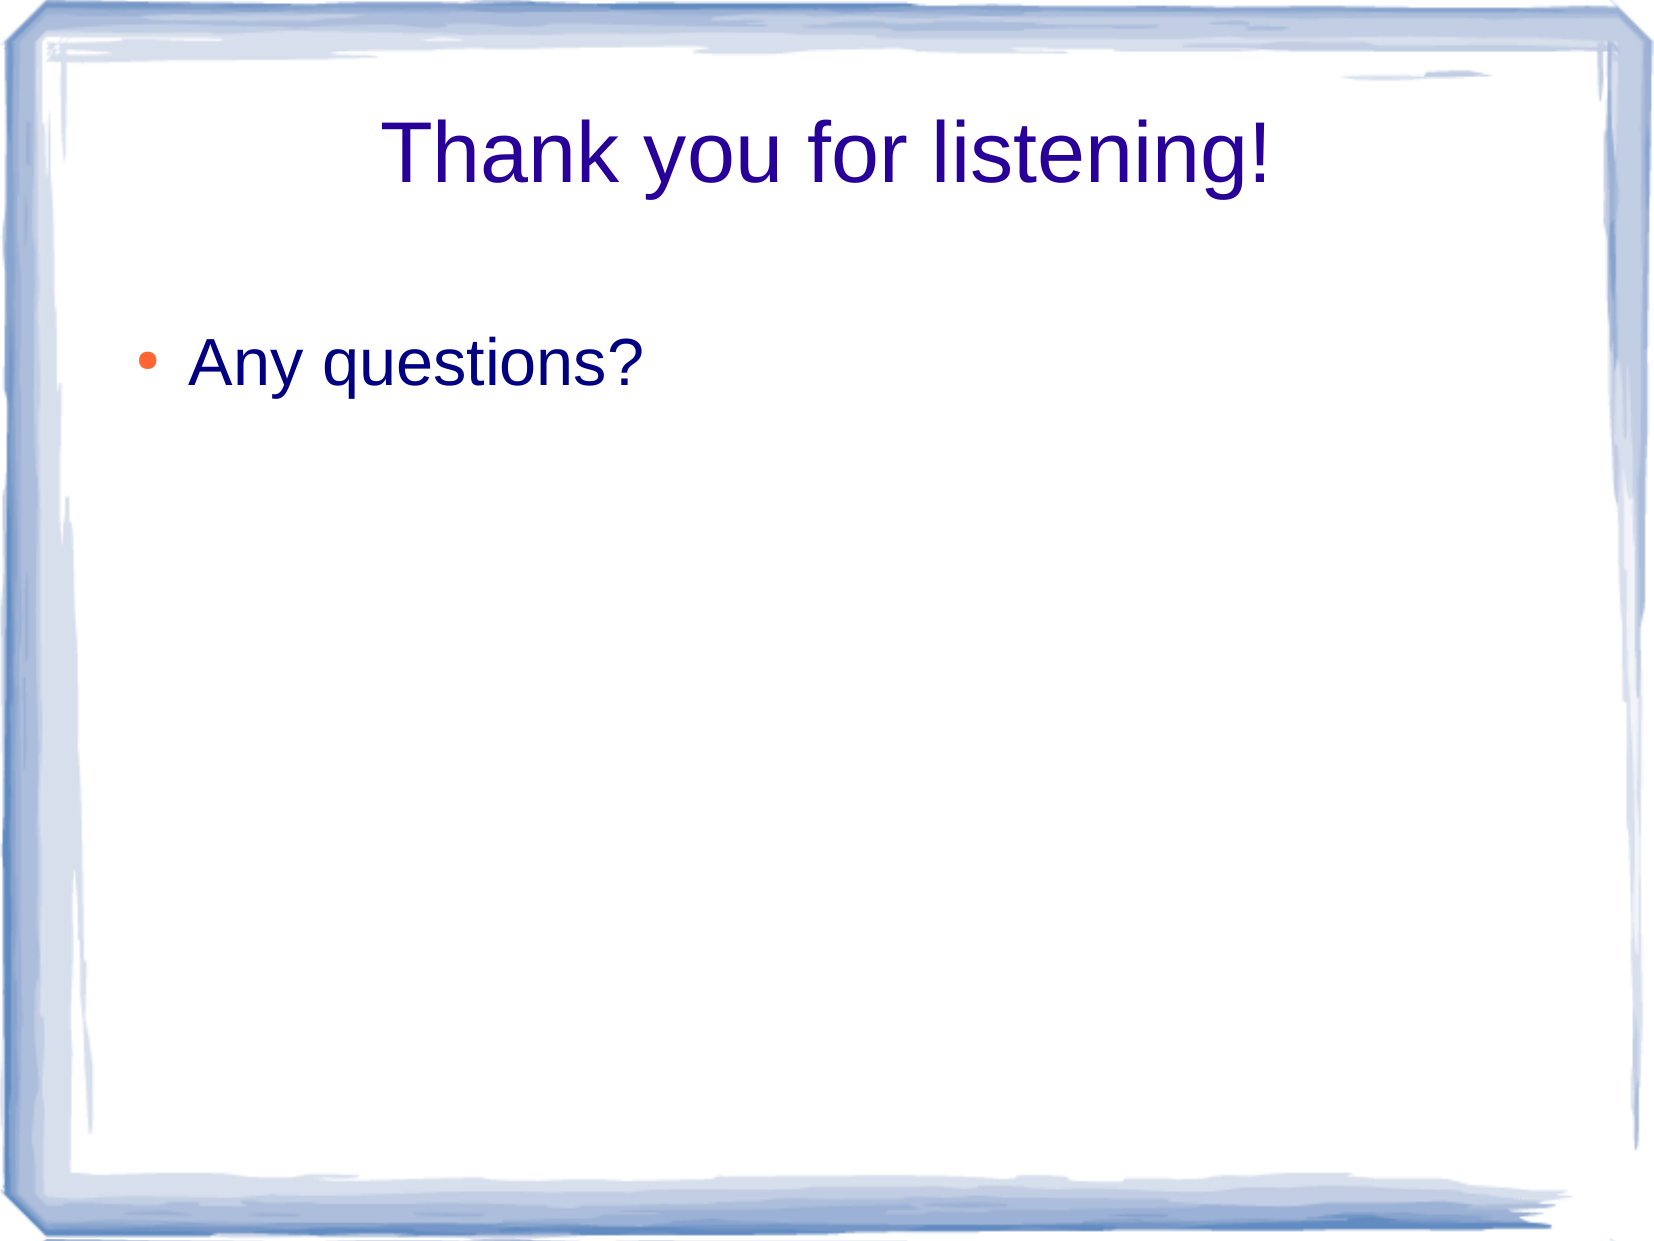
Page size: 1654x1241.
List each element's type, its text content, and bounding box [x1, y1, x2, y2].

picture [0, 0, 1654, 1241]
title Thank you for listening! [82, 49, 1571, 257]
list Any questions? [118, 324, 1571, 1004]
